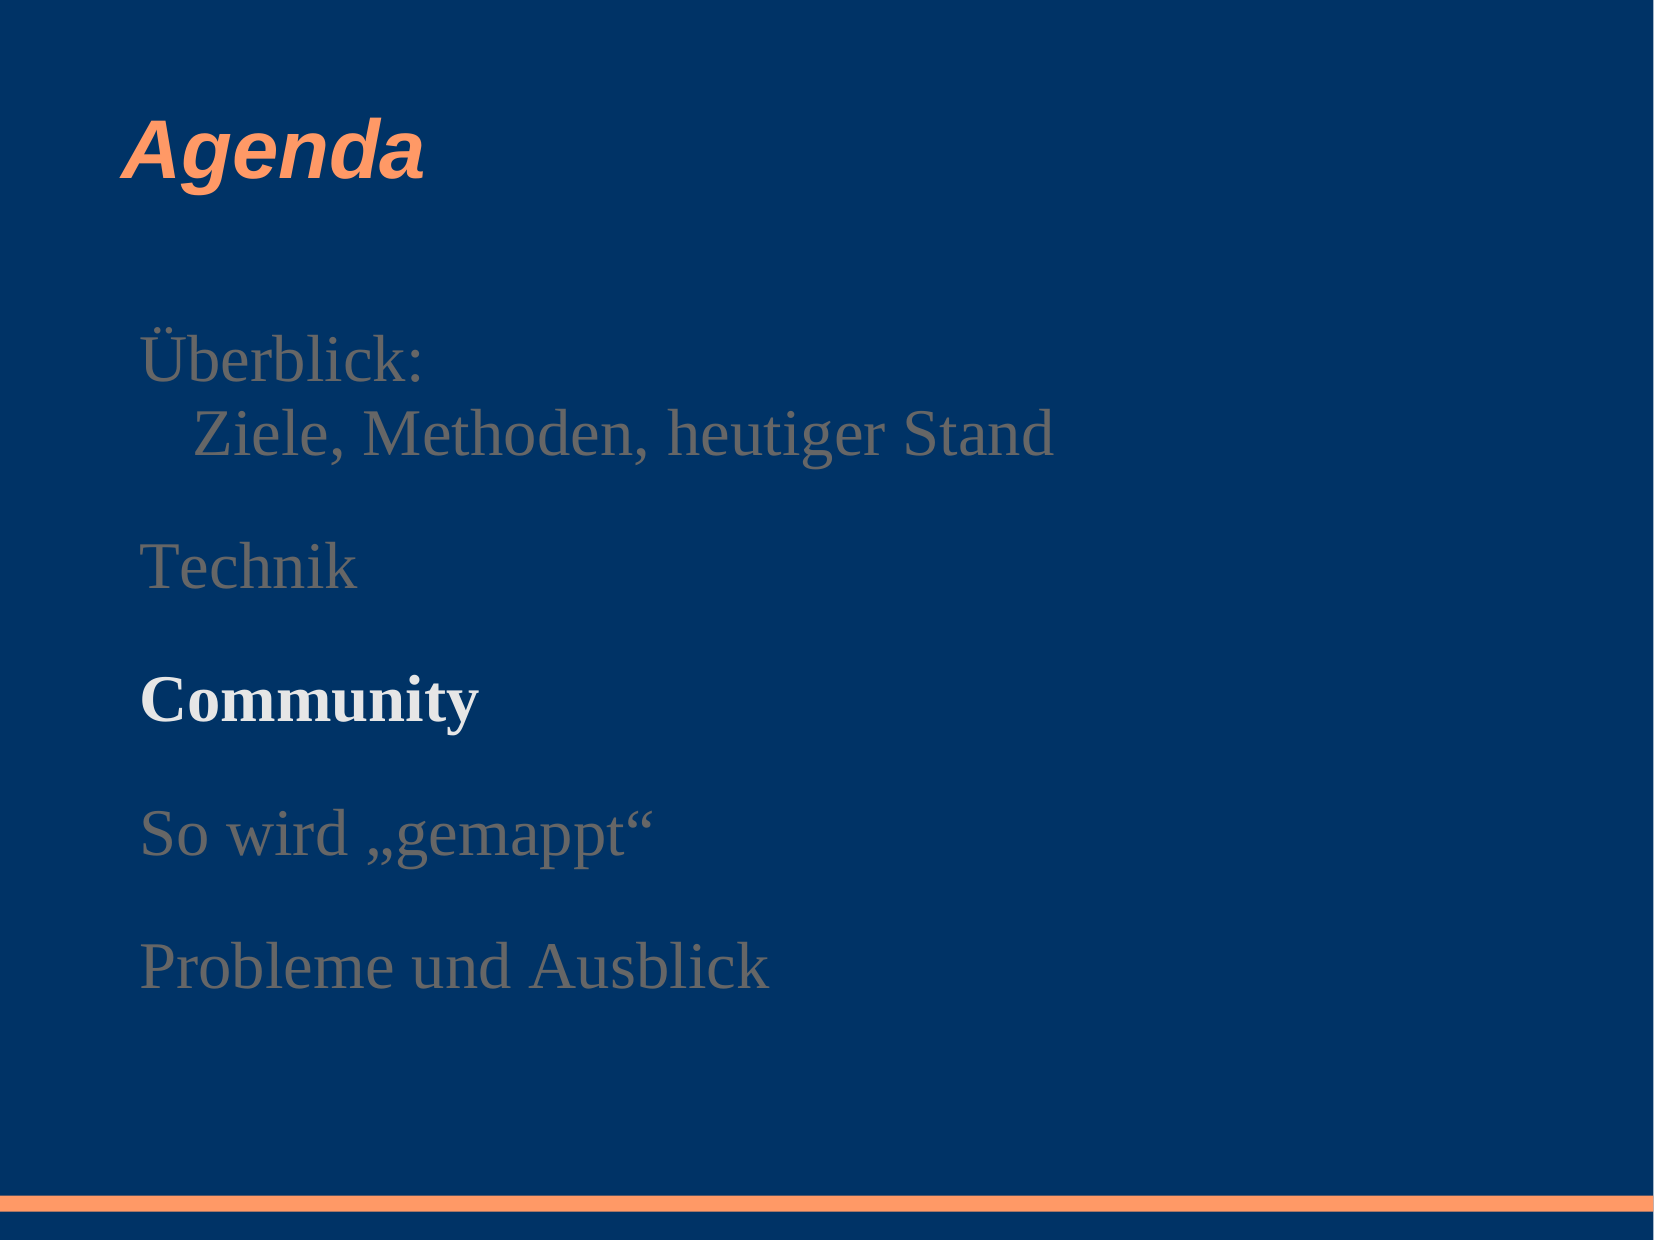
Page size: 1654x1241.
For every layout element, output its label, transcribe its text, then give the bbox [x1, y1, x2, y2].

list Überblick: Ziele, Methoden, heutiger Stand Technik Community So wird „gemappt“ Probleme und Ausblick [121, 322, 1561, 1025]
title Agenda [121, 53, 1534, 247]
